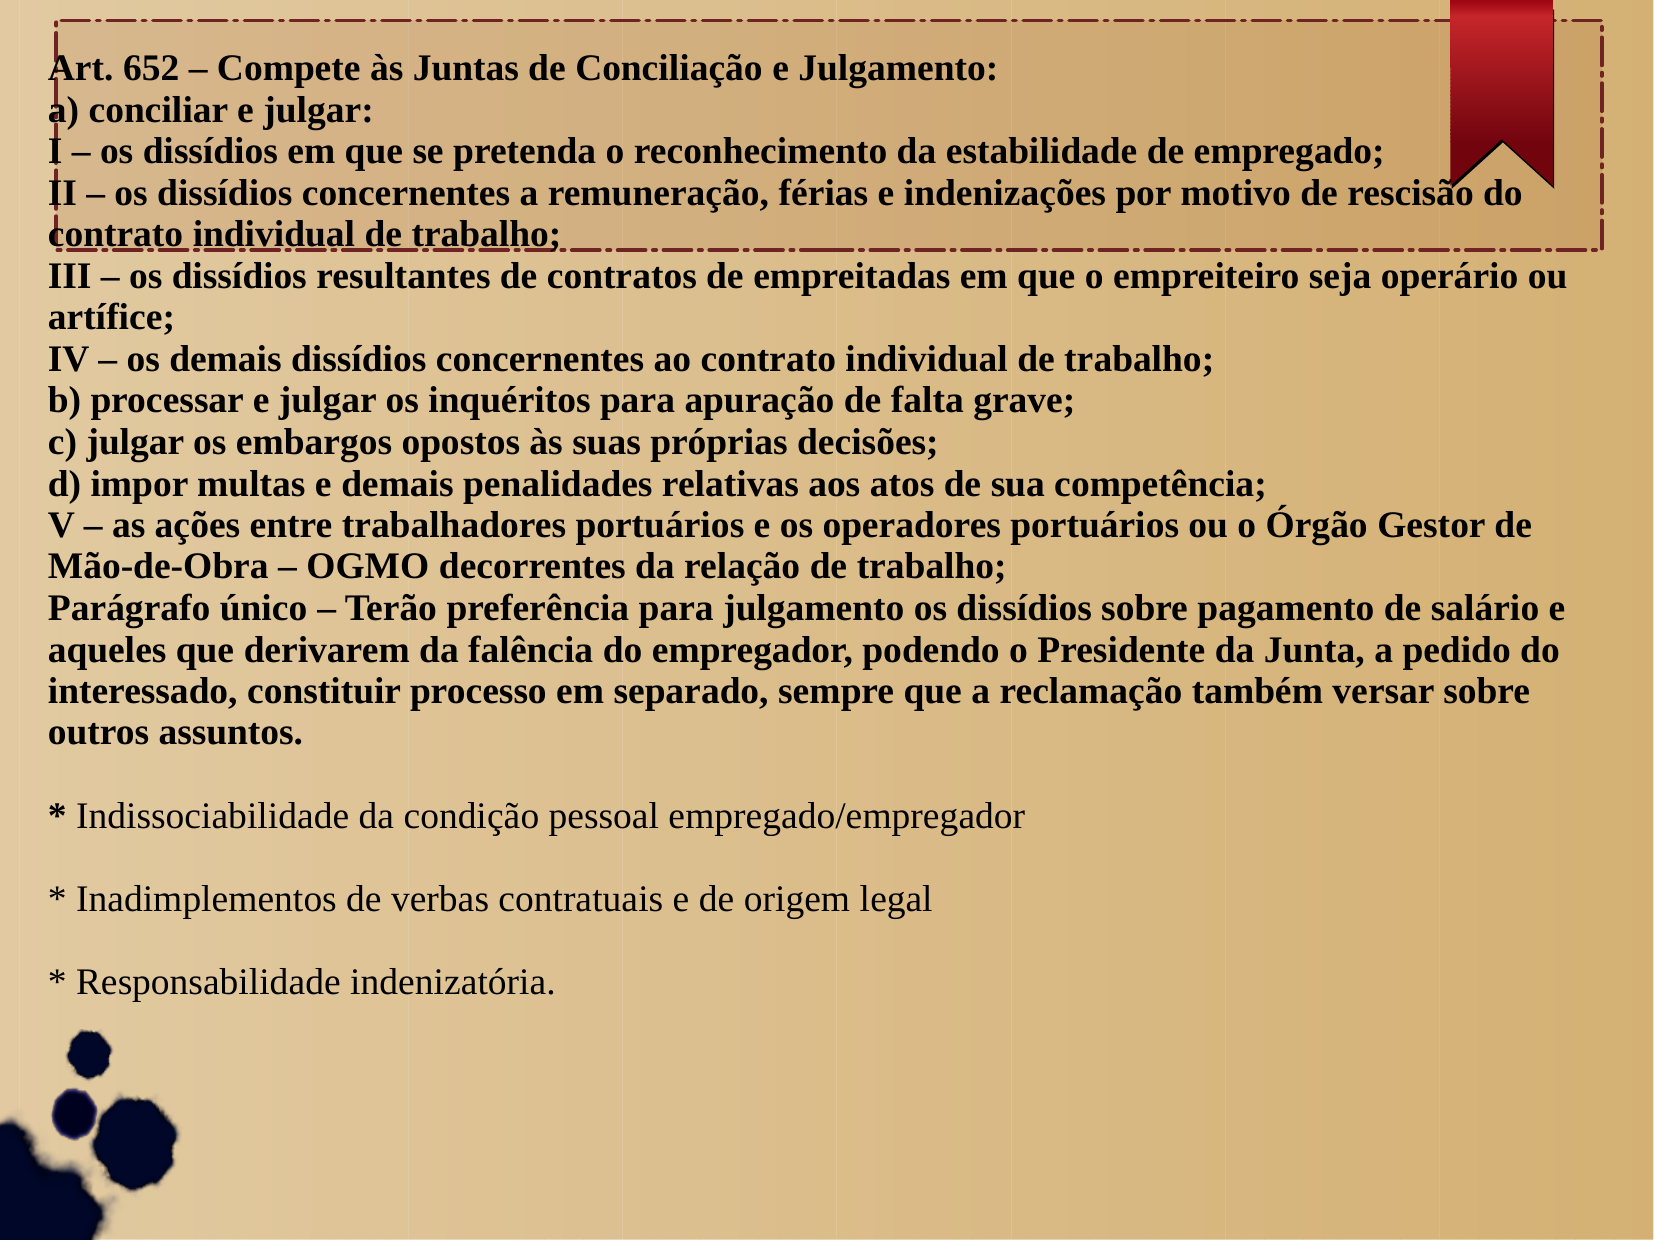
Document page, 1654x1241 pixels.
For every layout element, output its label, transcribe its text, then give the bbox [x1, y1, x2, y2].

text_box Art. 652 – Compete às Juntas de Conciliação e Julgamento: a) conciliar e julgar: I – os dissídios em que se pretenda o reconhecimento da estabilidade de empregado; II – os dissídios concernentes a remuneração, férias e indenizações por motivo de rescisão do contrato individual de trabalho; III – os dissídios resultantes de contratos de empreitadas em que o empreiteiro seja operário ou artífice; IV – os demais dissídios concernentes ao contrato individual de trabalho; b) processar e julgar os inquéritos para apuração de falta grave; c) julgar os embargos opostos às suas próprias decisões; d) impor multas e demais penalidades relativas aos atos de sua competência; V – as ações entre trabalhadores portuários e os operadores portuários ou o Órgão Gestor de Mão-de-Obra – OGMO decorrentes da relação de trabalho; Parágrafo único – Terão preferência para julgamento os dissídios sobre pagamento de salário e aqueles que derivarem da falência do empregador, podendo o Presidente da Junta, a pedido do interessado, constituir processo em separado, sempre que a reclamação também versar sobre outros assuntos. * Indissociabilidade da condição pessoal empregado/empregador * Inadimplementos de verbas contratuais e de origem legal * Responsabilidade indenizatória. [48, 47, 1619, 1003]
